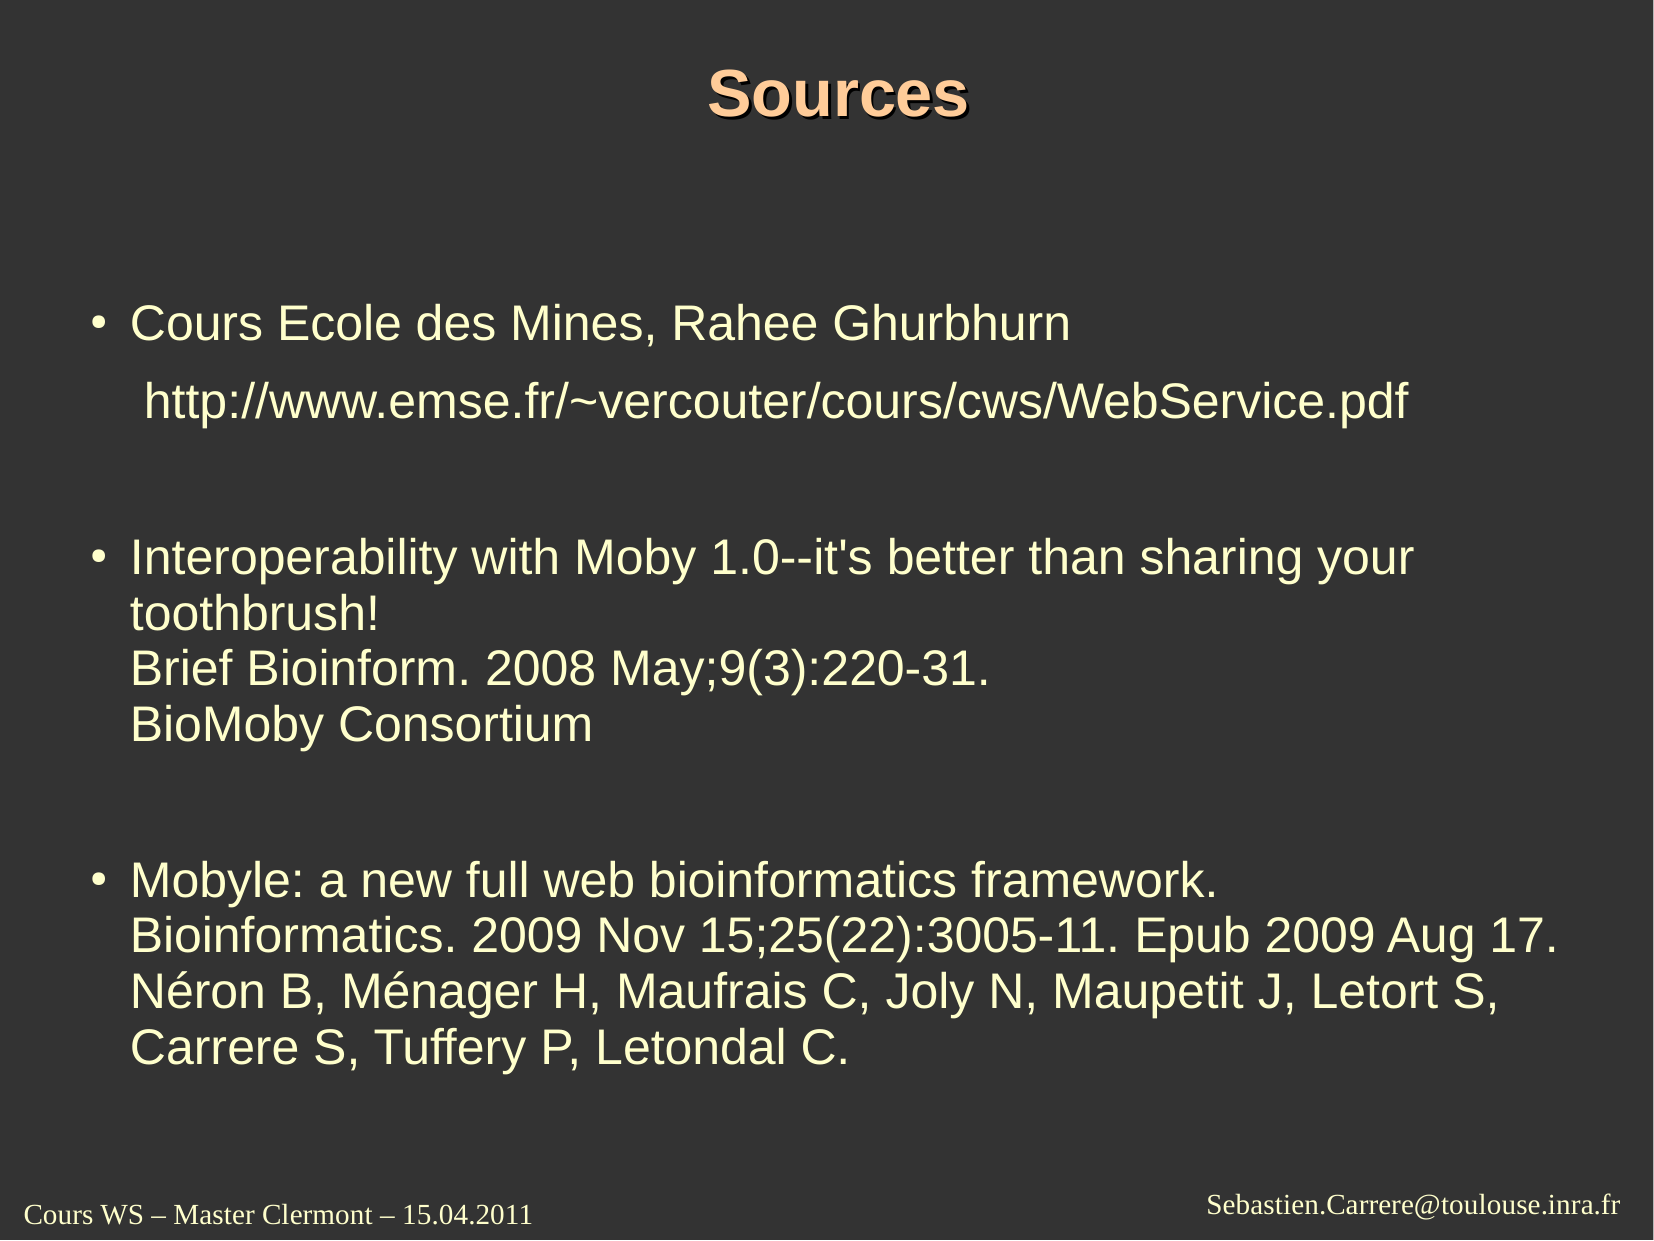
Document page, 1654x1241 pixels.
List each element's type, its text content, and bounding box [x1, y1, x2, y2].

list Cours Ecole des Mines, Rahee Ghurbhurn http://www.emse.fr/~vercouter/cours/cws/WebService.pdf Interoperability with Moby 1.0--it's better than sharing your toothbrush! Brief Bioinform. 2008 May;9(3):220-31. BioMoby Consortium Mobyle: a new full web bioinformatics framework. Bioinformatics. 2009 Nov 15;25(22):3005-11. Epub 2009 Aug 17. Néron B, Ménager H, Maufrais C, Joly N, Maupetit J, Letort S, Carrere S, Tuffery P, Letondal C. [76, 295, 1565, 1114]
title Sources [82, 29, 1595, 158]
